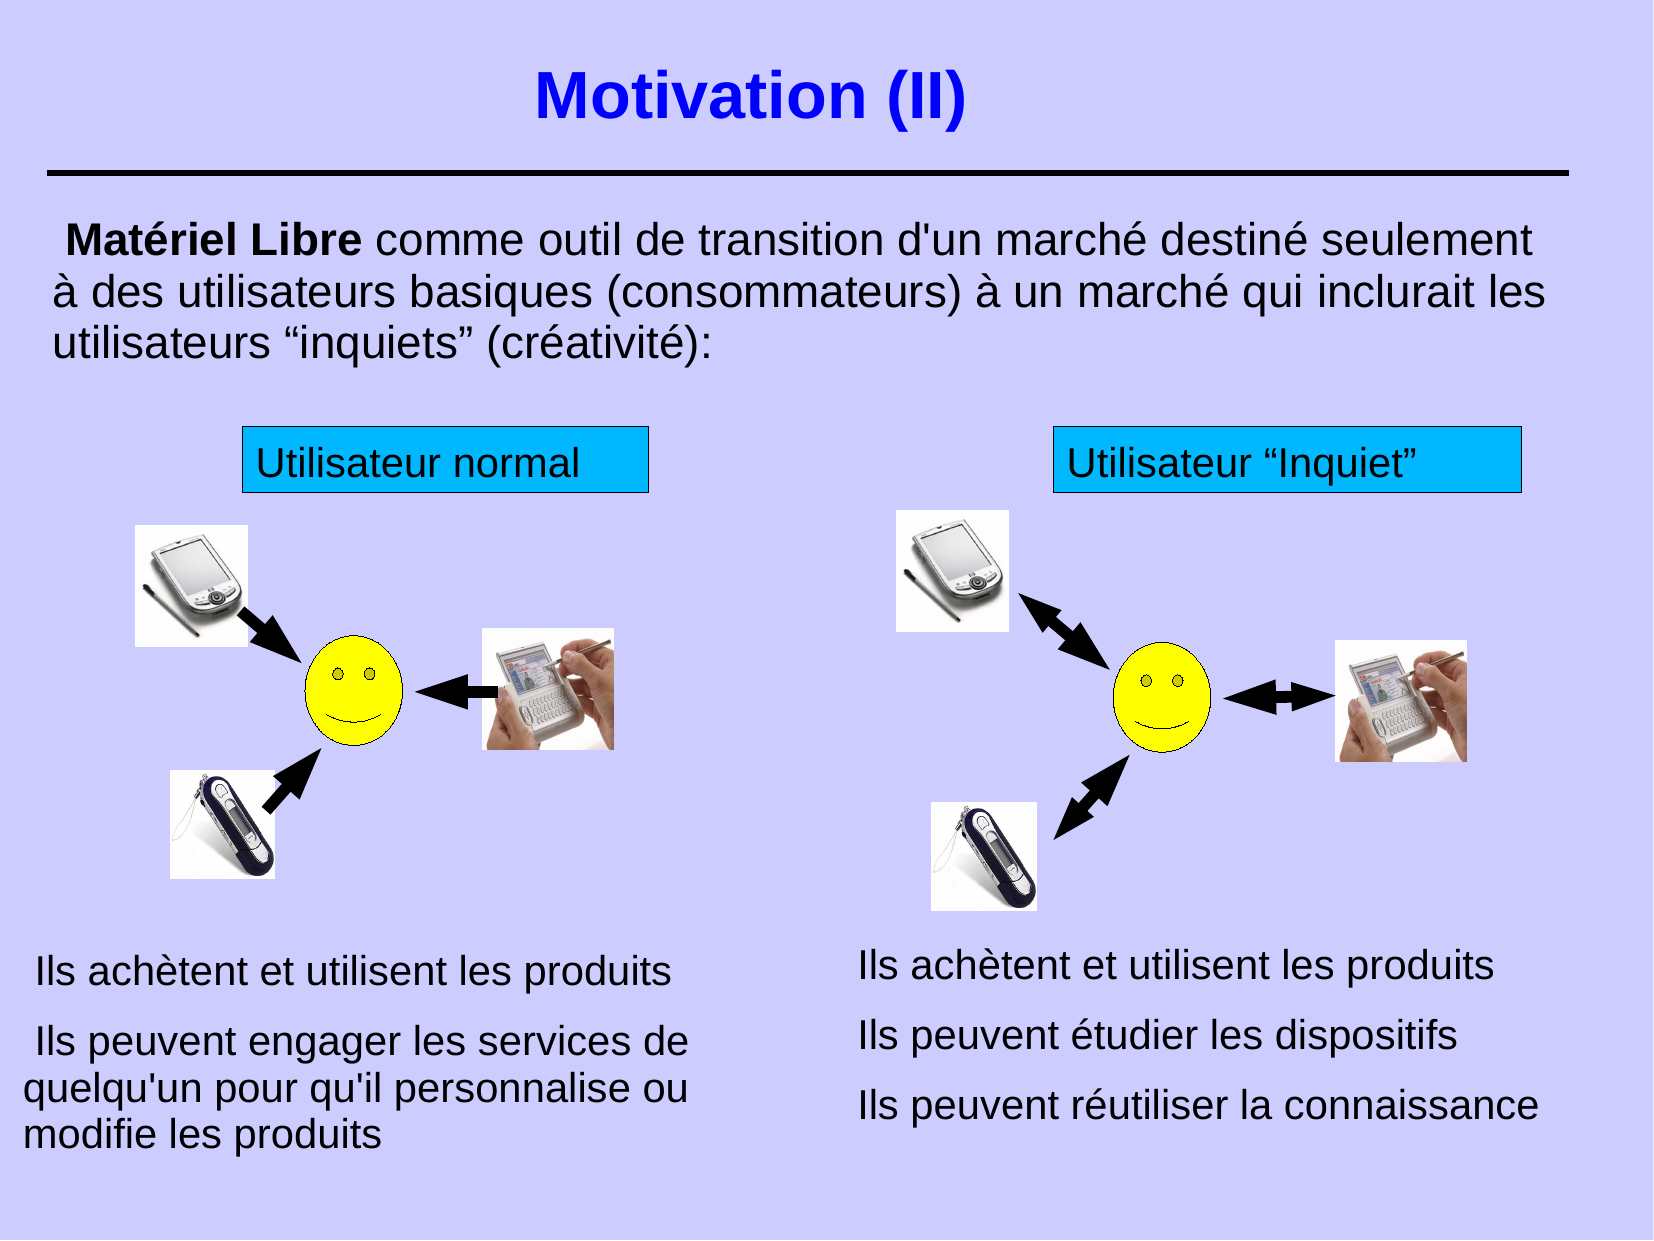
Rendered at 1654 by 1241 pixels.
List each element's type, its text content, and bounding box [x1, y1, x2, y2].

picture [931, 802, 1037, 911]
text_box Matériel Libre comme outil de transition d'un marché destiné seulement à des utilisateurs basiques (consommateurs) à un marché qui inclurait les utilisateurs “inquiets” (créativité): [52, 211, 1551, 376]
picture [482, 628, 614, 750]
text_box Utilisateur “Inquiet” [1055, 439, 1514, 489]
text_box [304, 635, 403, 746]
picture [170, 770, 275, 879]
picture [896, 510, 1009, 632]
text_box [242, 426, 649, 493]
text_box Utilisateur normal [244, 439, 640, 489]
text_box [1113, 642, 1211, 753]
picture [135, 525, 248, 647]
text_box Ils achètent et utilisent les produits Ils peuvent engager les services de quelqu'un pour qu'il personnalise ou modifie les produits [22, 948, 792, 1189]
text_box [1053, 426, 1522, 493]
text_box Ils achètent et utilisent les produits Ils peuvent étudier les dispositifs Ils peuvent réutiliser la connaissance [845, 941, 1619, 1183]
picture [1335, 640, 1467, 762]
title Motivation (II) [114, 0, 1390, 170]
